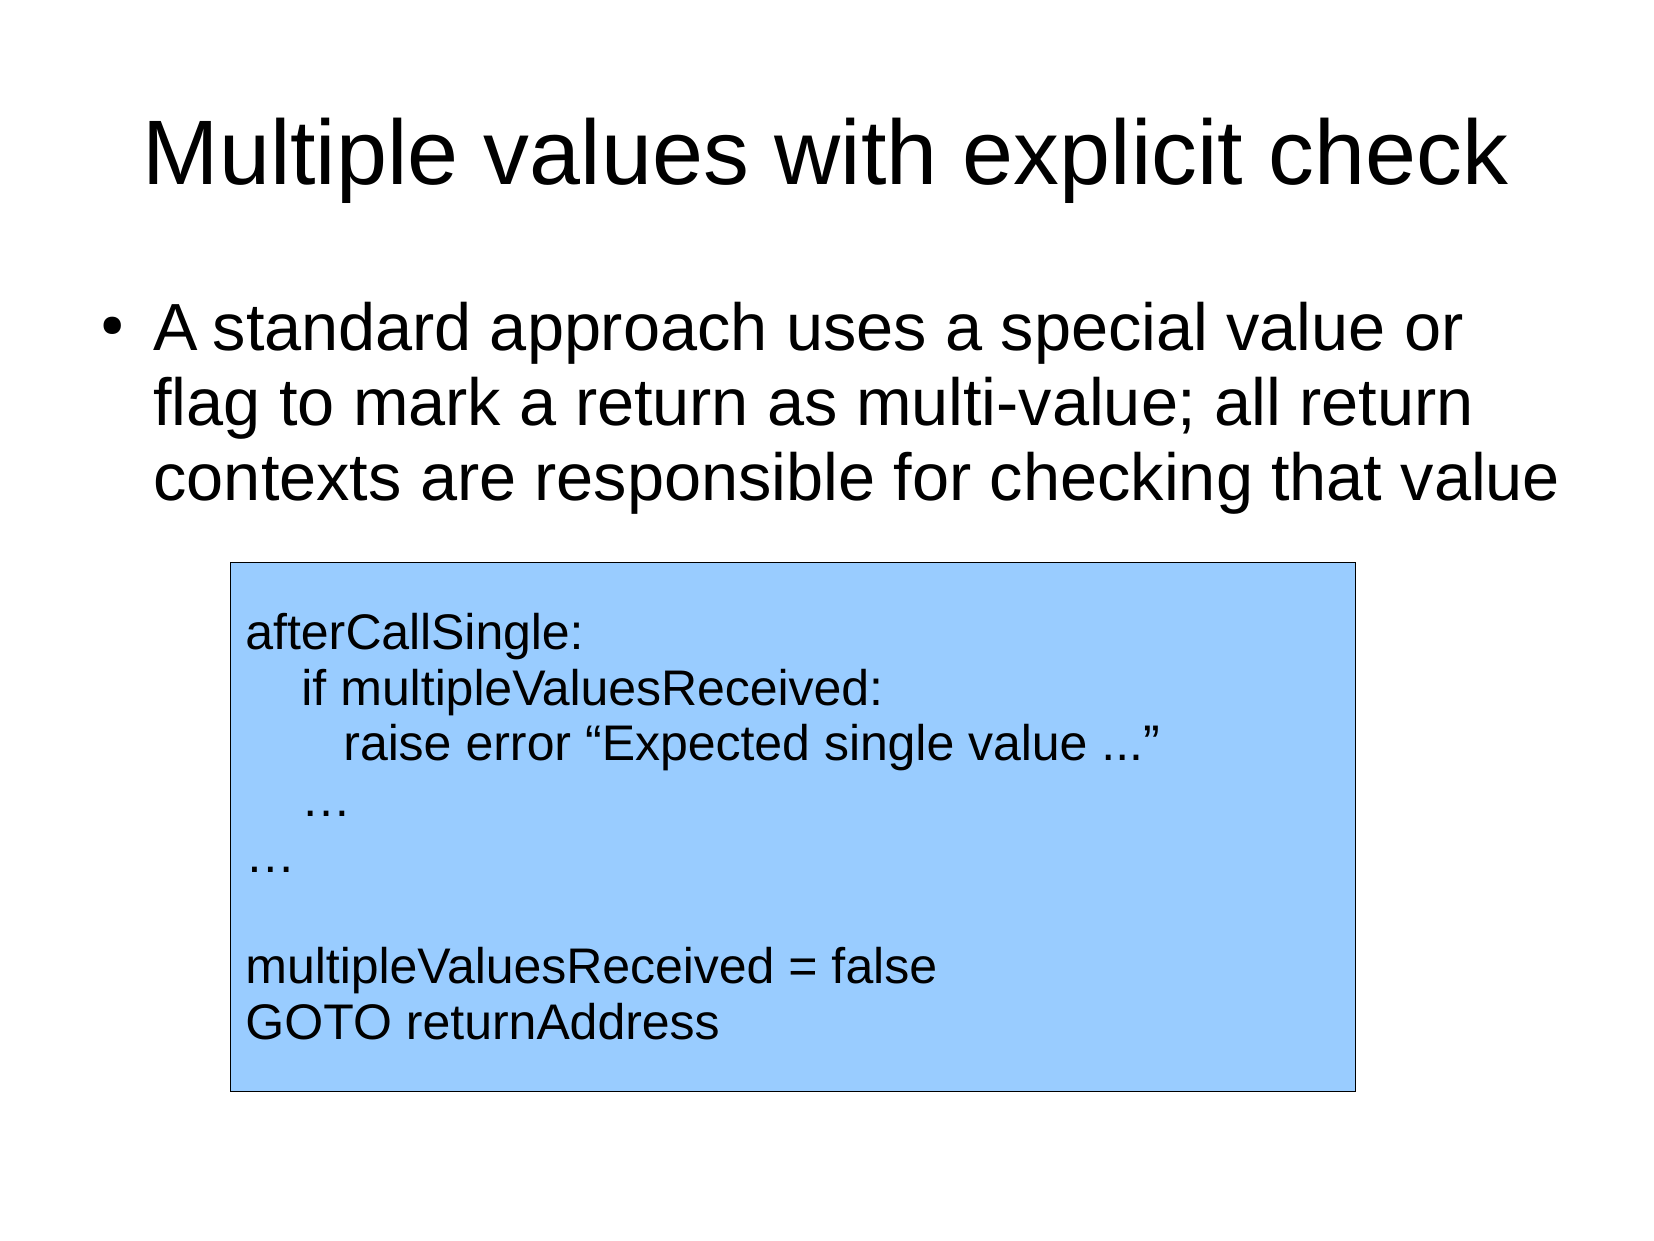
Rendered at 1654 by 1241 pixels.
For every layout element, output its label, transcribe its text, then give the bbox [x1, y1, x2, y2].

text_box afterCallSingle: if multipleValuesReceived: raise error “Expected single value ...” … … multipleValuesReceived = false GOTO returnAddress [230, 562, 1356, 1092]
title Multiple values with explicit check [82, 56, 1571, 250]
list A standard approach uses a special value or flag to mark a return as multi-value; all return contexts are responsible for checking that value [82, 290, 1571, 1109]
